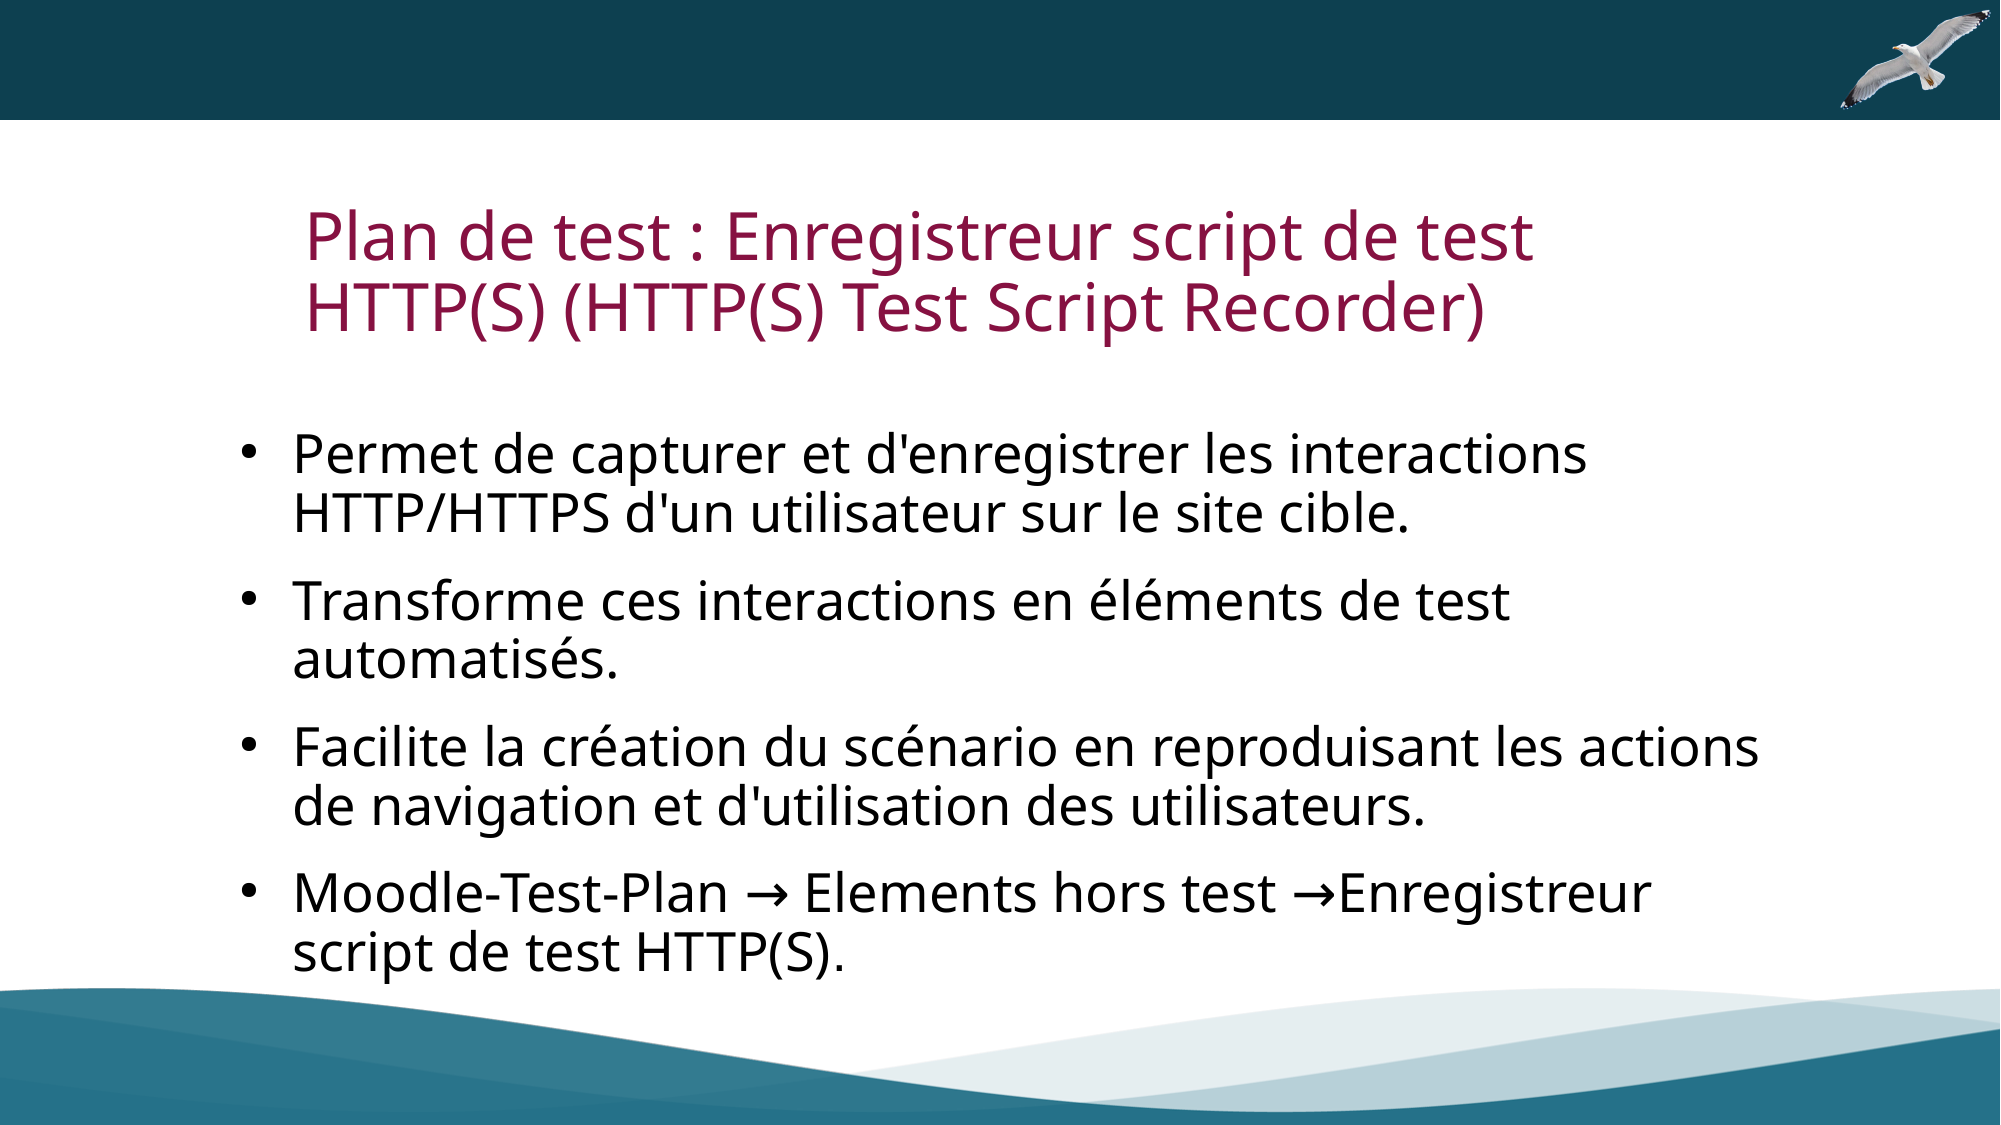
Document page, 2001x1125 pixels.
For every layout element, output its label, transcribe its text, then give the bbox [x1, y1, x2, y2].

list Plan de test : Enregistreur script de test HTTP(S) (HTTP(S) Test Script Recorder) [218, 194, 1689, 326]
picture [1820, 0, 2000, 120]
picture [0, 974, 2000, 1125]
list Permet de capturer et d'enregistrer les interactions HTTP/HTTPS d'un utilisateur sur le site cible. Transforme ces interactions en éléments de test automatisés. Facilite la création du scénario en reproduisant les actions de navigation et d'utilisation des utilisateurs. Moodle-Test-Plan → Elements hors test →Enregistreur script de test HTTP(S). [206, 419, 1819, 904]
